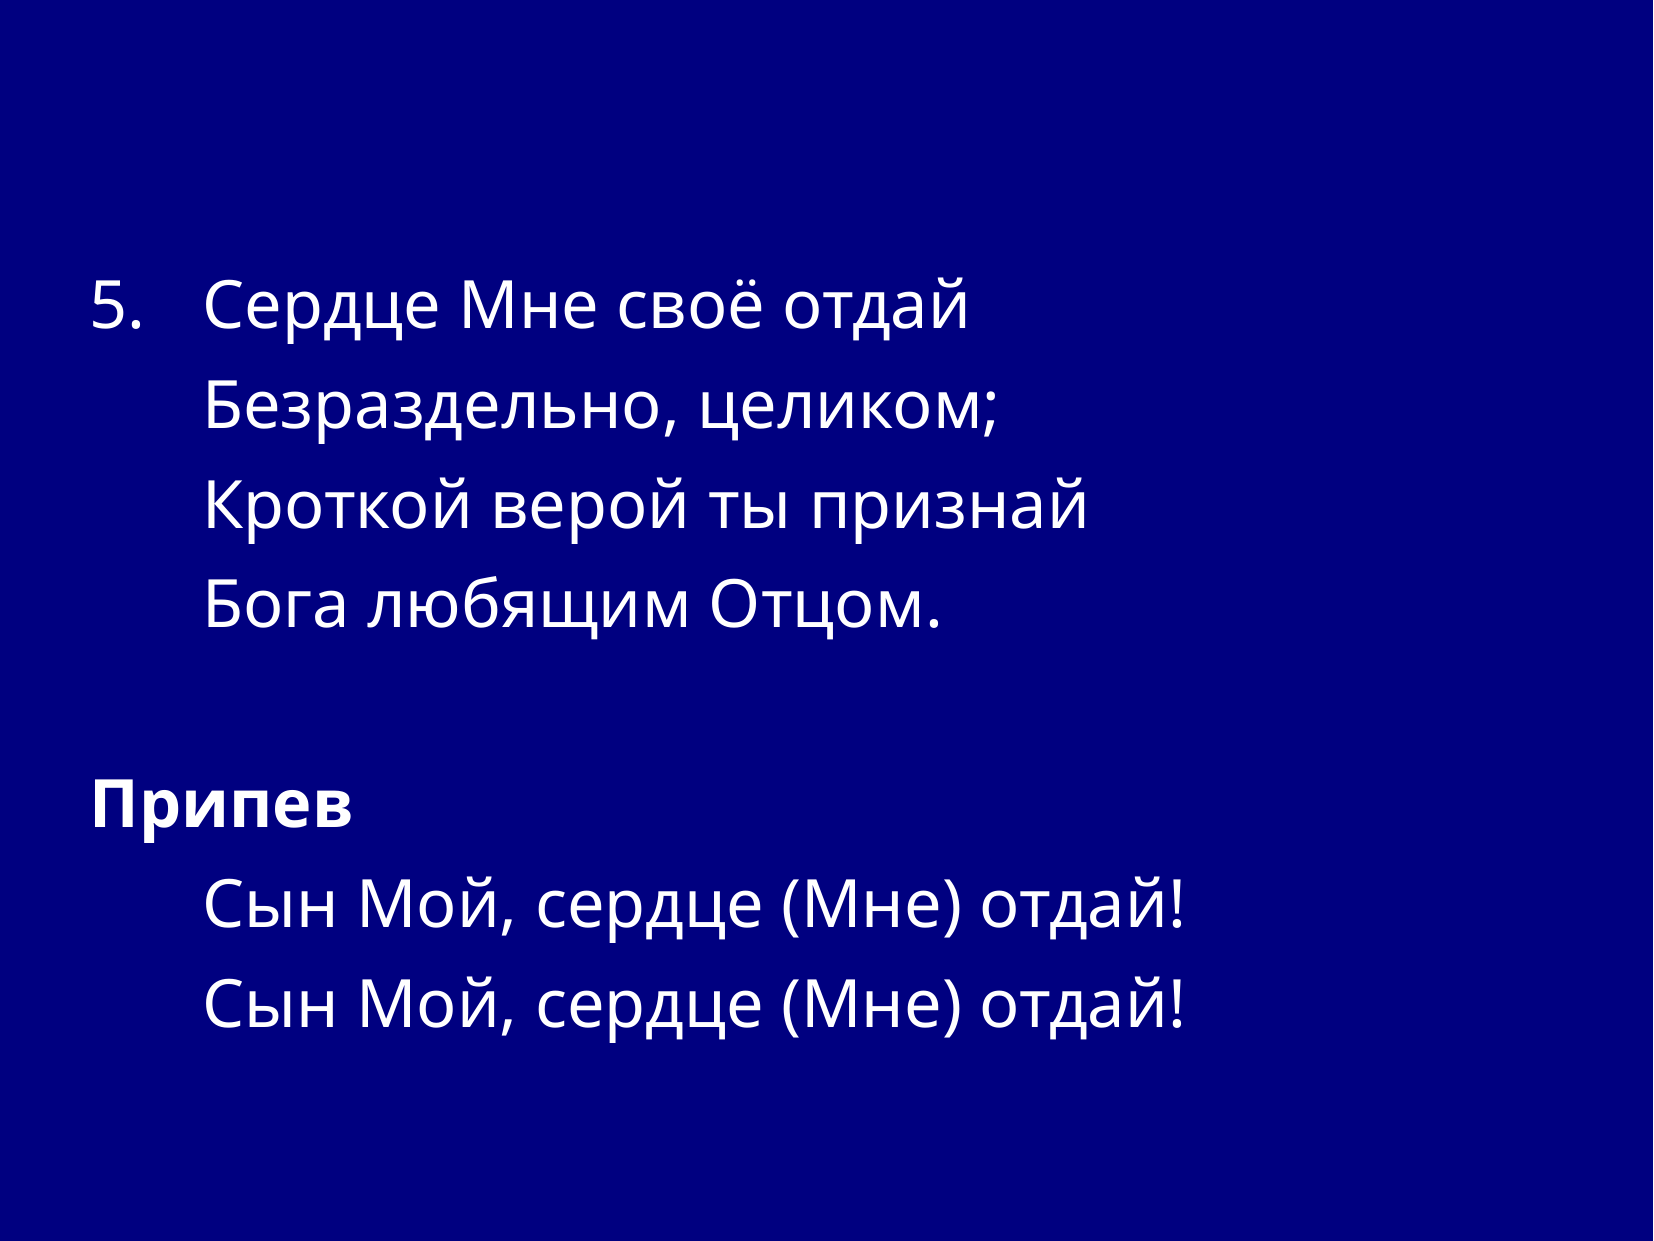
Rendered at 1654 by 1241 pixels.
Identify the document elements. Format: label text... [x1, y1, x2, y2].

text_box 5. Сердце Мне своё отдай Безраздельно, целиком; Кроткой верой ты признай Бога любящим Отцом. Припев Сын Мой, сердце (Мне) отдай! Сын Мой, сердце (Мне) отдай! [75, 150, 1576, 1163]
